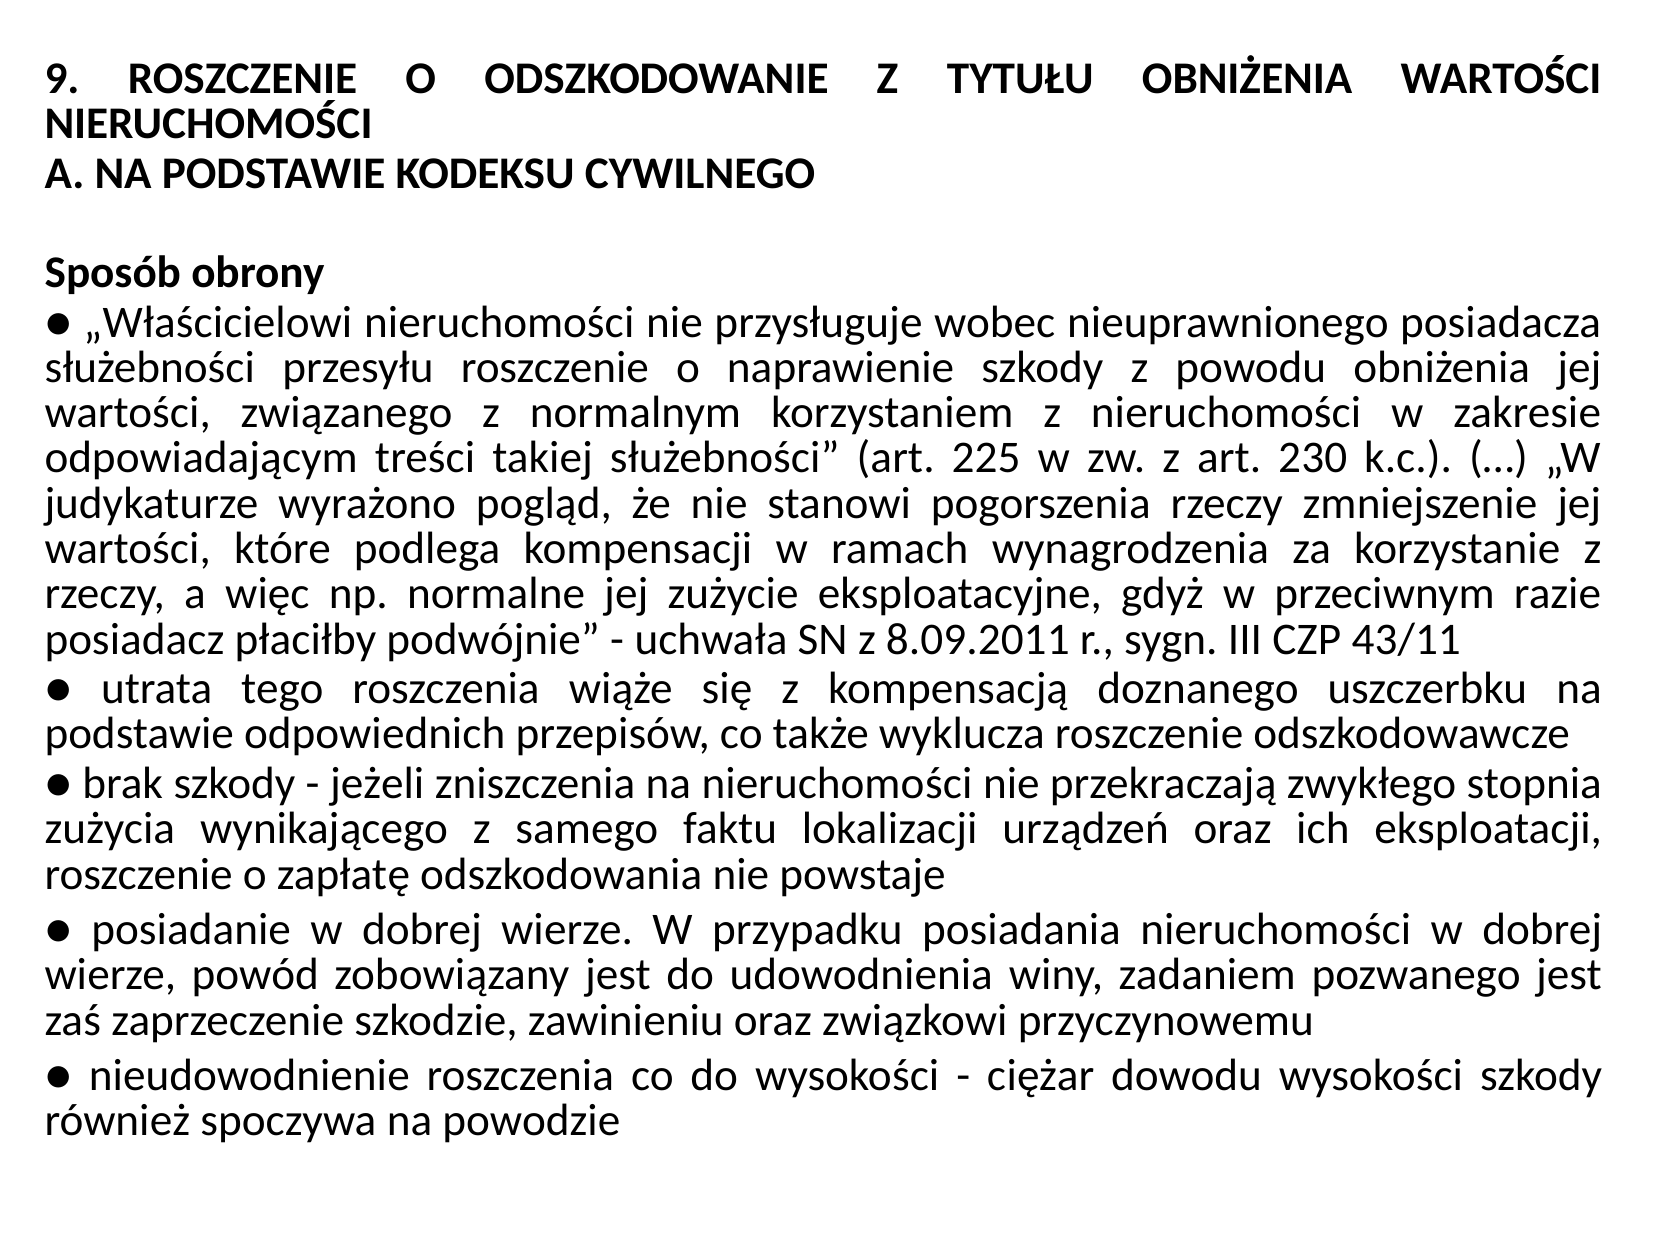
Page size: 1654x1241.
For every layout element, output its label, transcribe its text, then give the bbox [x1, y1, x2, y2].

list 9. ROSZCZENIE O ODSZKODOWANIE Z TYTUŁU OBNIŻENIA WARTOŚCI NIERUCHOMOŚCI A. NA PODSTAWIE KODEKSU CYWILNEGO Sposób obrony ● „Właścicielowi nieruchomości nie przysługuje wobec nieuprawnionego posiadacza służebności przesyłu roszczenie o naprawienie szkody z powodu obniżenia jej wartości, związanego z normalnym korzystaniem z nieruchomości w zakresie odpowiadającym treści takiej służebności” (art. 225 w zw. z art. 230 k.c.). (…) „W judykaturze wyrażono pogląd, że nie stanowi pogorszenia rzeczy zmniejszenie jej wartości, które podlega kompensacji w ramach wynagrodzenia za korzystanie z rzeczy, a więc np. normalne jej zużycie eksploatacyjne, gdyż w przeciwnym razie posiadacz płaciłby podwójnie” - uchwała SN z 8.09.2011 r., sygn. III CZP 43/11 ● utrata tego roszczenia wiąże się z kompensacją doznanego uszczerbku na podstawie odpowiednich przepisów, co także wyklucza roszczenie odszkodowawcze ● brak szkody - jeżeli zniszczenia na nieruchomości nie przekraczają zwykłego stopnia zużycia wynikającego z samego faktu lokalizacji urządzeń oraz ich eksploatacji, roszczenie o zapłatę odszkodowania nie powstaje ● posiadanie w dobrej wierze. W przypadku posiadania nieruchomości w dobrej wierze, powód zobowiązany jest do udowodnienia winy, zadaniem pozwanego jest zaś zaprzeczenie szkodzie, zawinieniu oraz związkowi przyczynowemu ● nieudowodnienie roszczenia co do wysokości - ciężar dowodu wysokości szkody również spoczywa na powodzie [44, 59, 1603, 1193]
